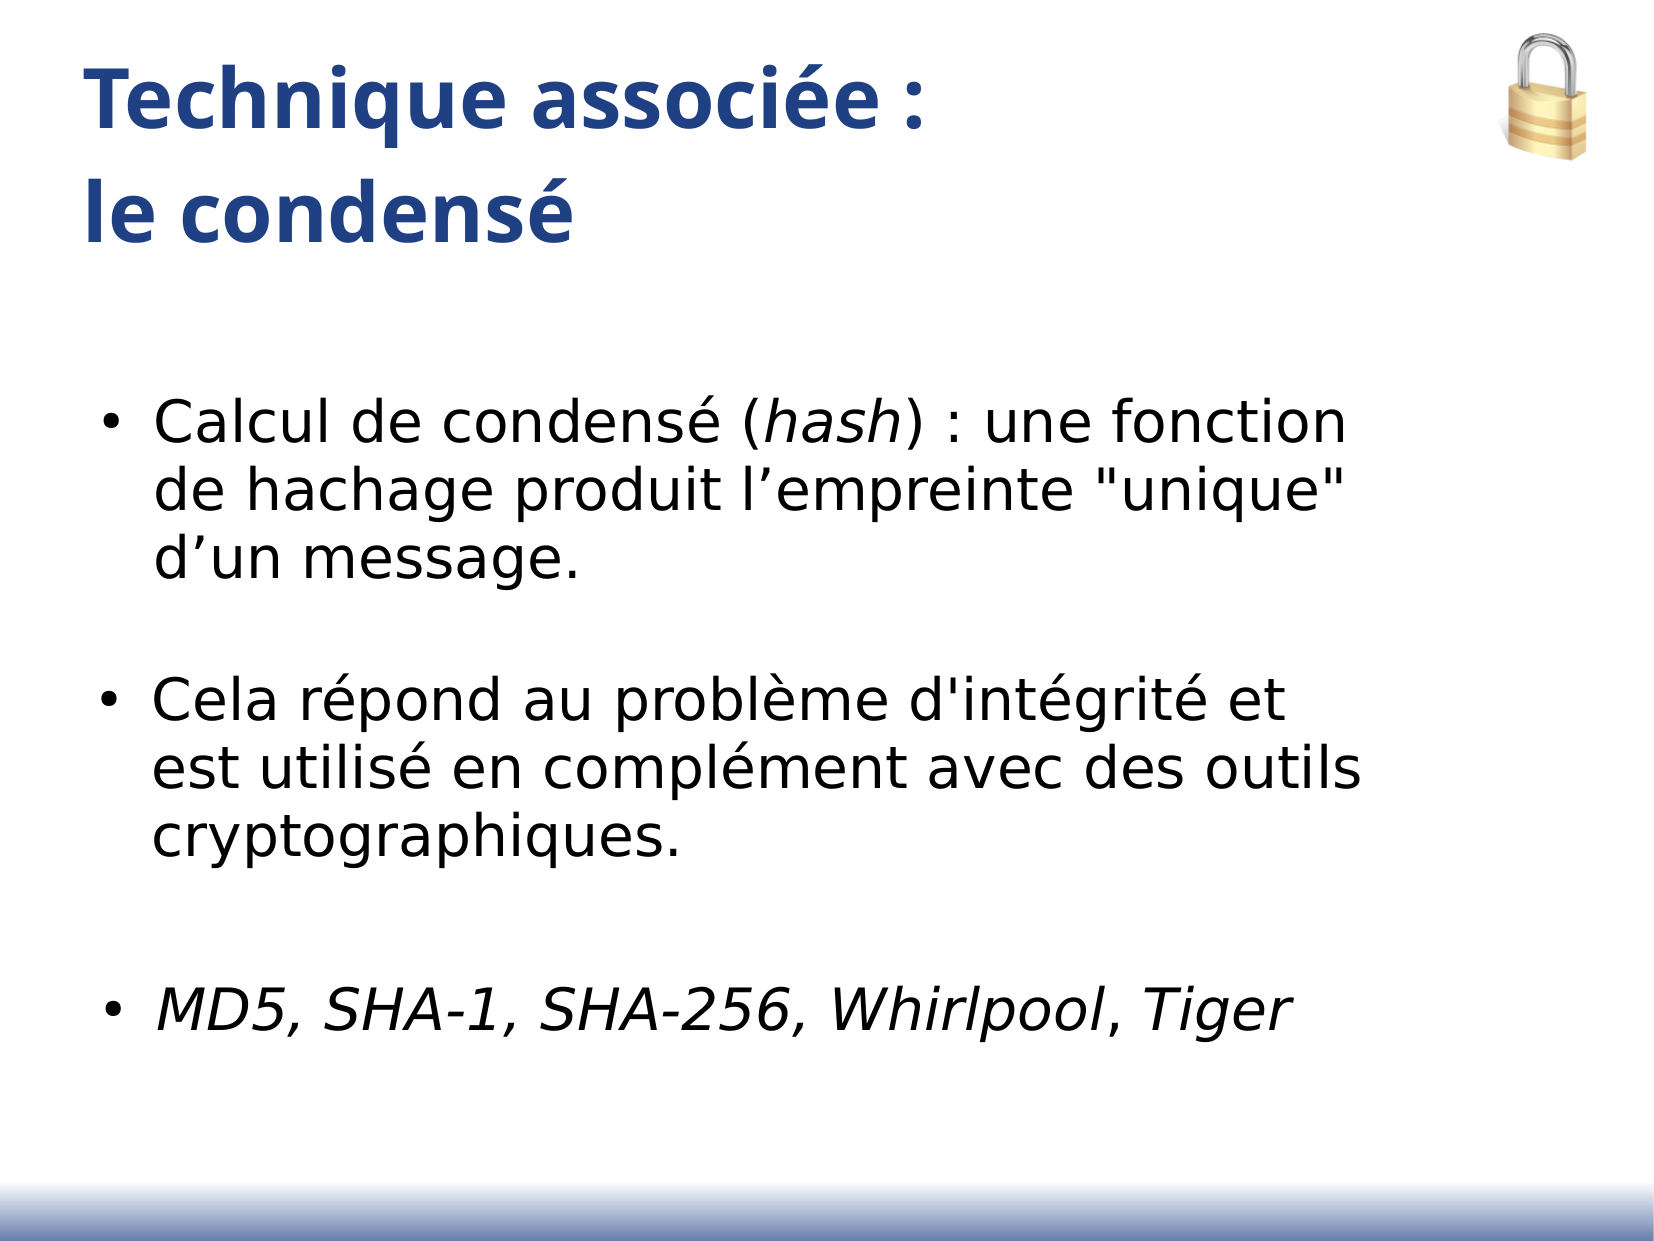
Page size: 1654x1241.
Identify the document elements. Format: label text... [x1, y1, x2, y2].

picture [1476, 29, 1613, 166]
title Technique associée : le condensé [82, 56, 1571, 250]
list Calcul de condensé (hash) : une fonction de hachage produit l’empreinte "unique" d’un message. [83, 388, 1572, 592]
list MD5, SHA-1, SHA-256, Whirlpool, Tiger [85, 899, 1574, 1123]
list Cela répond au problème d'intégrité et est utilisé en complément avec des outils cryptographiques. [80, 646, 1569, 891]
